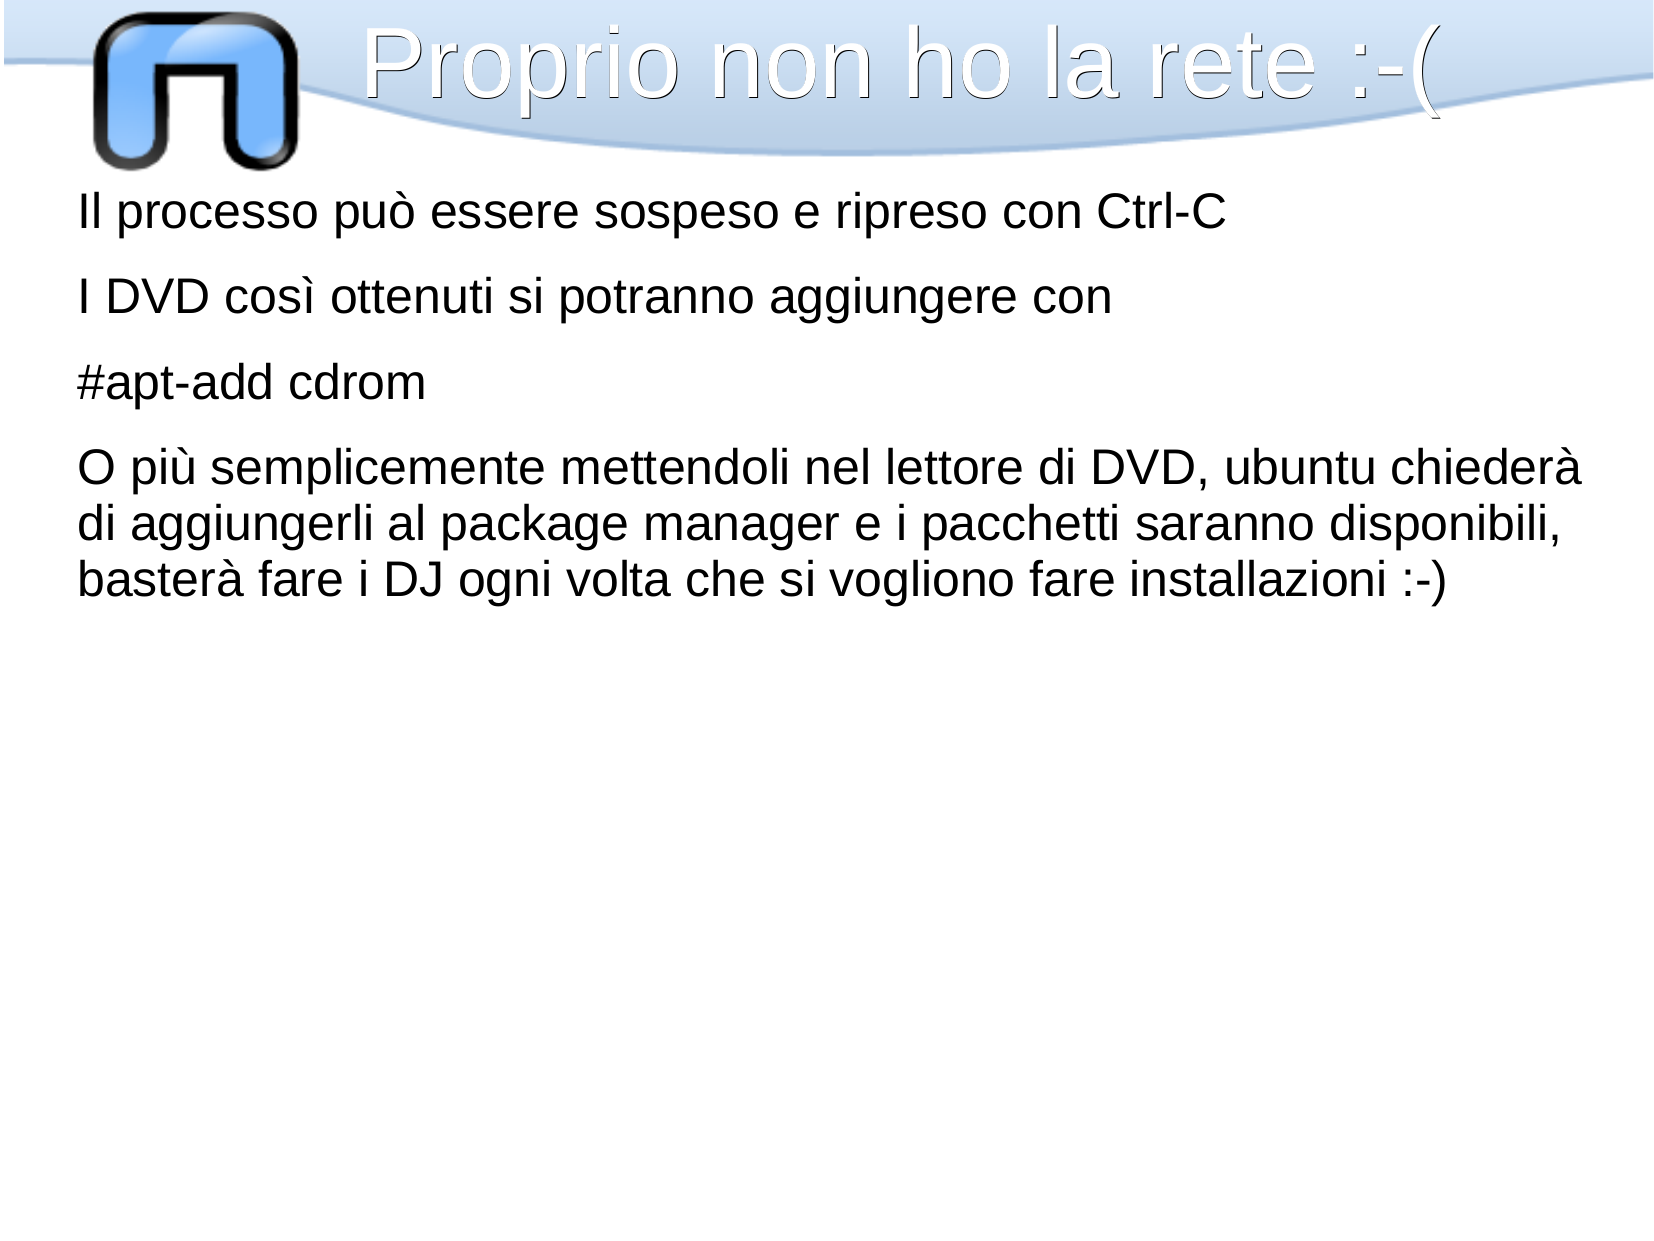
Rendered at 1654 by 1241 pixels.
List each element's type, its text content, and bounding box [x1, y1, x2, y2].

picture [0, 0, 1654, 1241]
text_box Proprio non ho la rete :-( [295, 0, 1506, 139]
list Il processo può essere sospeso e ripreso con Ctrl-C I DVD così ottenuti si potranno aggiungere con #apt-add cdrom O più semplicemente mettendoli nel lettore di DVD, ubuntu chiederà di aggiungerli al package manager e i pacchetti saranno disponibili, basterà fare i DJ ogni volta che si vogliono fare installazioni :-) [29, 177, 1625, 1241]
